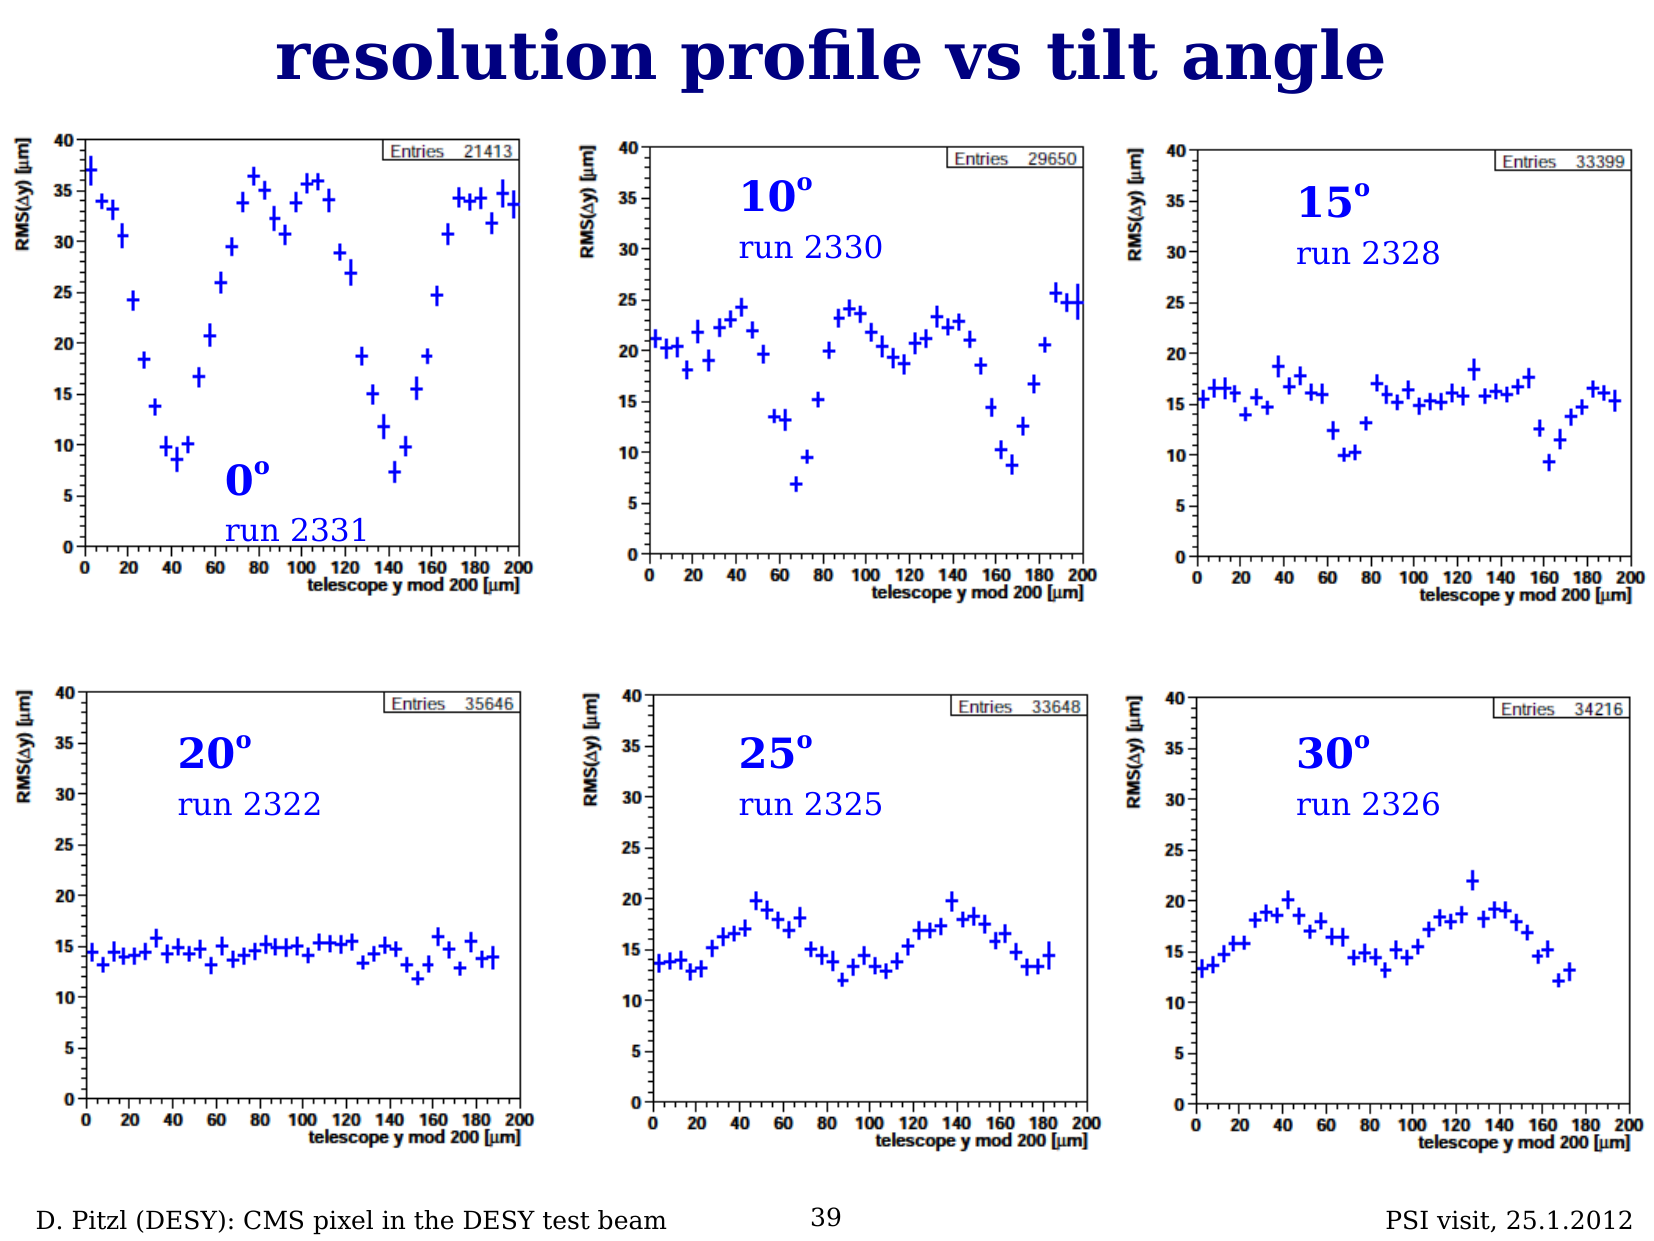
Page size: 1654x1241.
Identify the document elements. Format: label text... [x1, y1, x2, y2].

picture [1119, 140, 1648, 609]
text_box 10o run 2330 [738, 156, 885, 255]
picture [1121, 689, 1648, 1159]
text_box 30o run 2326 [1296, 713, 1442, 812]
picture [570, 685, 1104, 1153]
text_box 15o run 2328 [1296, 162, 1442, 261]
picture [5, 128, 539, 599]
text_box 0o run 2331 [224, 439, 371, 538]
title resolution profile vs tilt angle [0, 16, 1654, 96]
picture [11, 682, 537, 1159]
text_box 20o run 2322 [177, 713, 324, 812]
picture [576, 137, 1103, 608]
text_box 25o run 2325 [738, 713, 885, 812]
